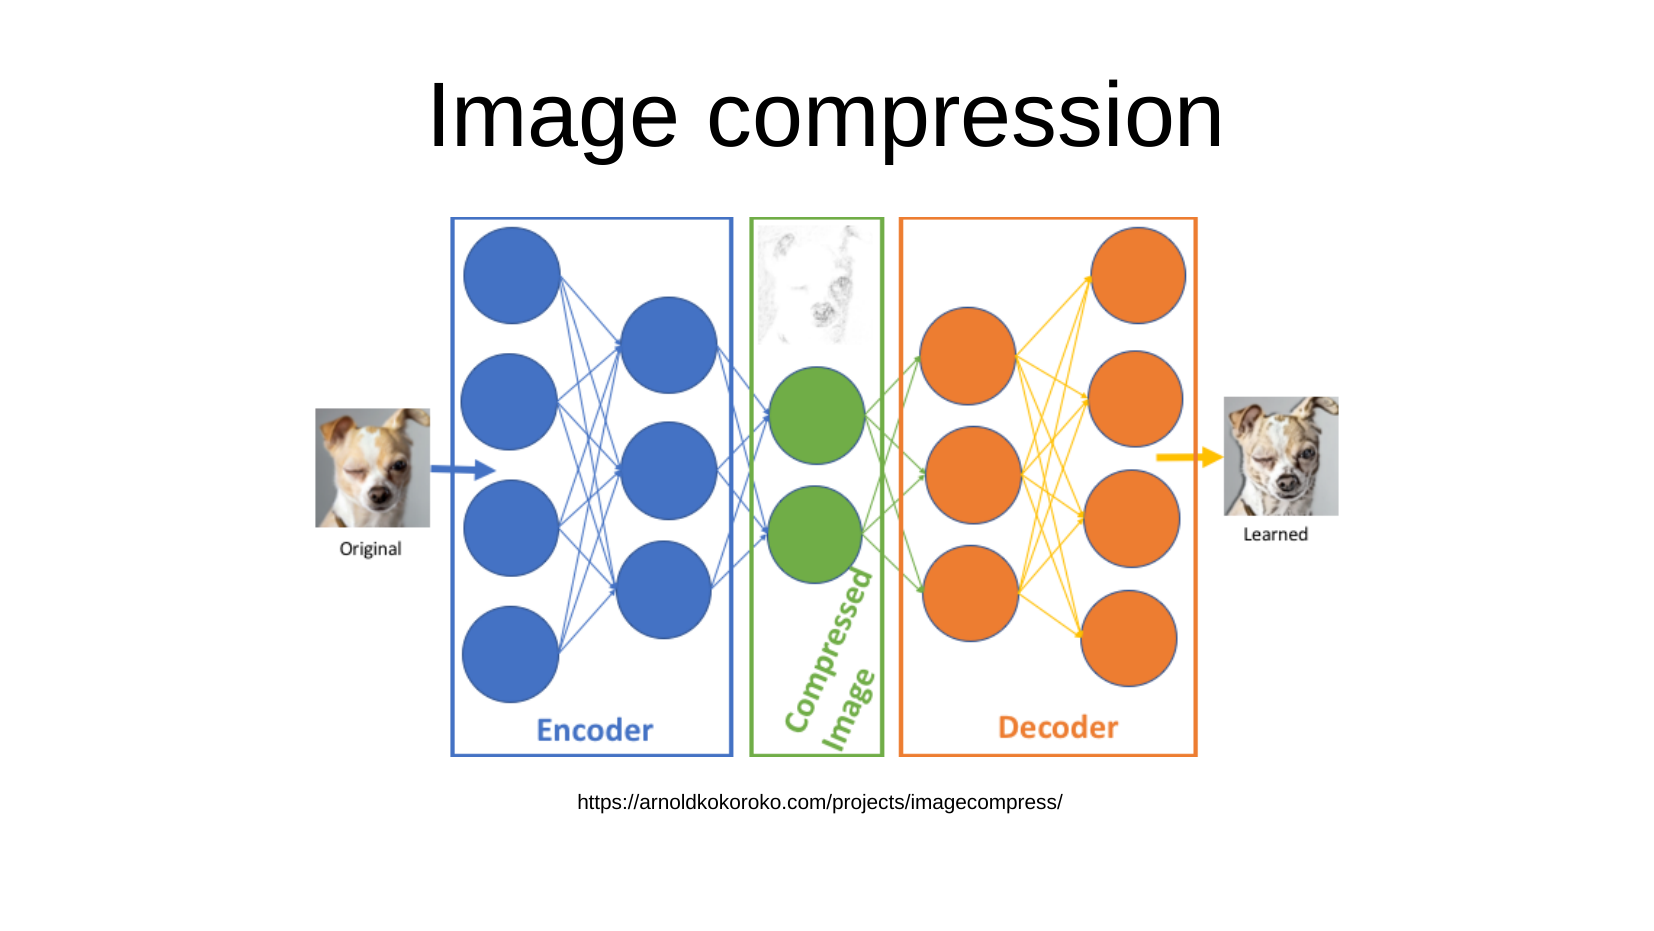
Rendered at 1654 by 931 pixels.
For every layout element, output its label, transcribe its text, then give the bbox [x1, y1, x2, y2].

text_box https://arnoldkokoroko.com/projects/imagecompress/ [562, 783, 1163, 868]
title Image compression [82, 37, 1571, 193]
picture [304, 217, 1349, 758]
